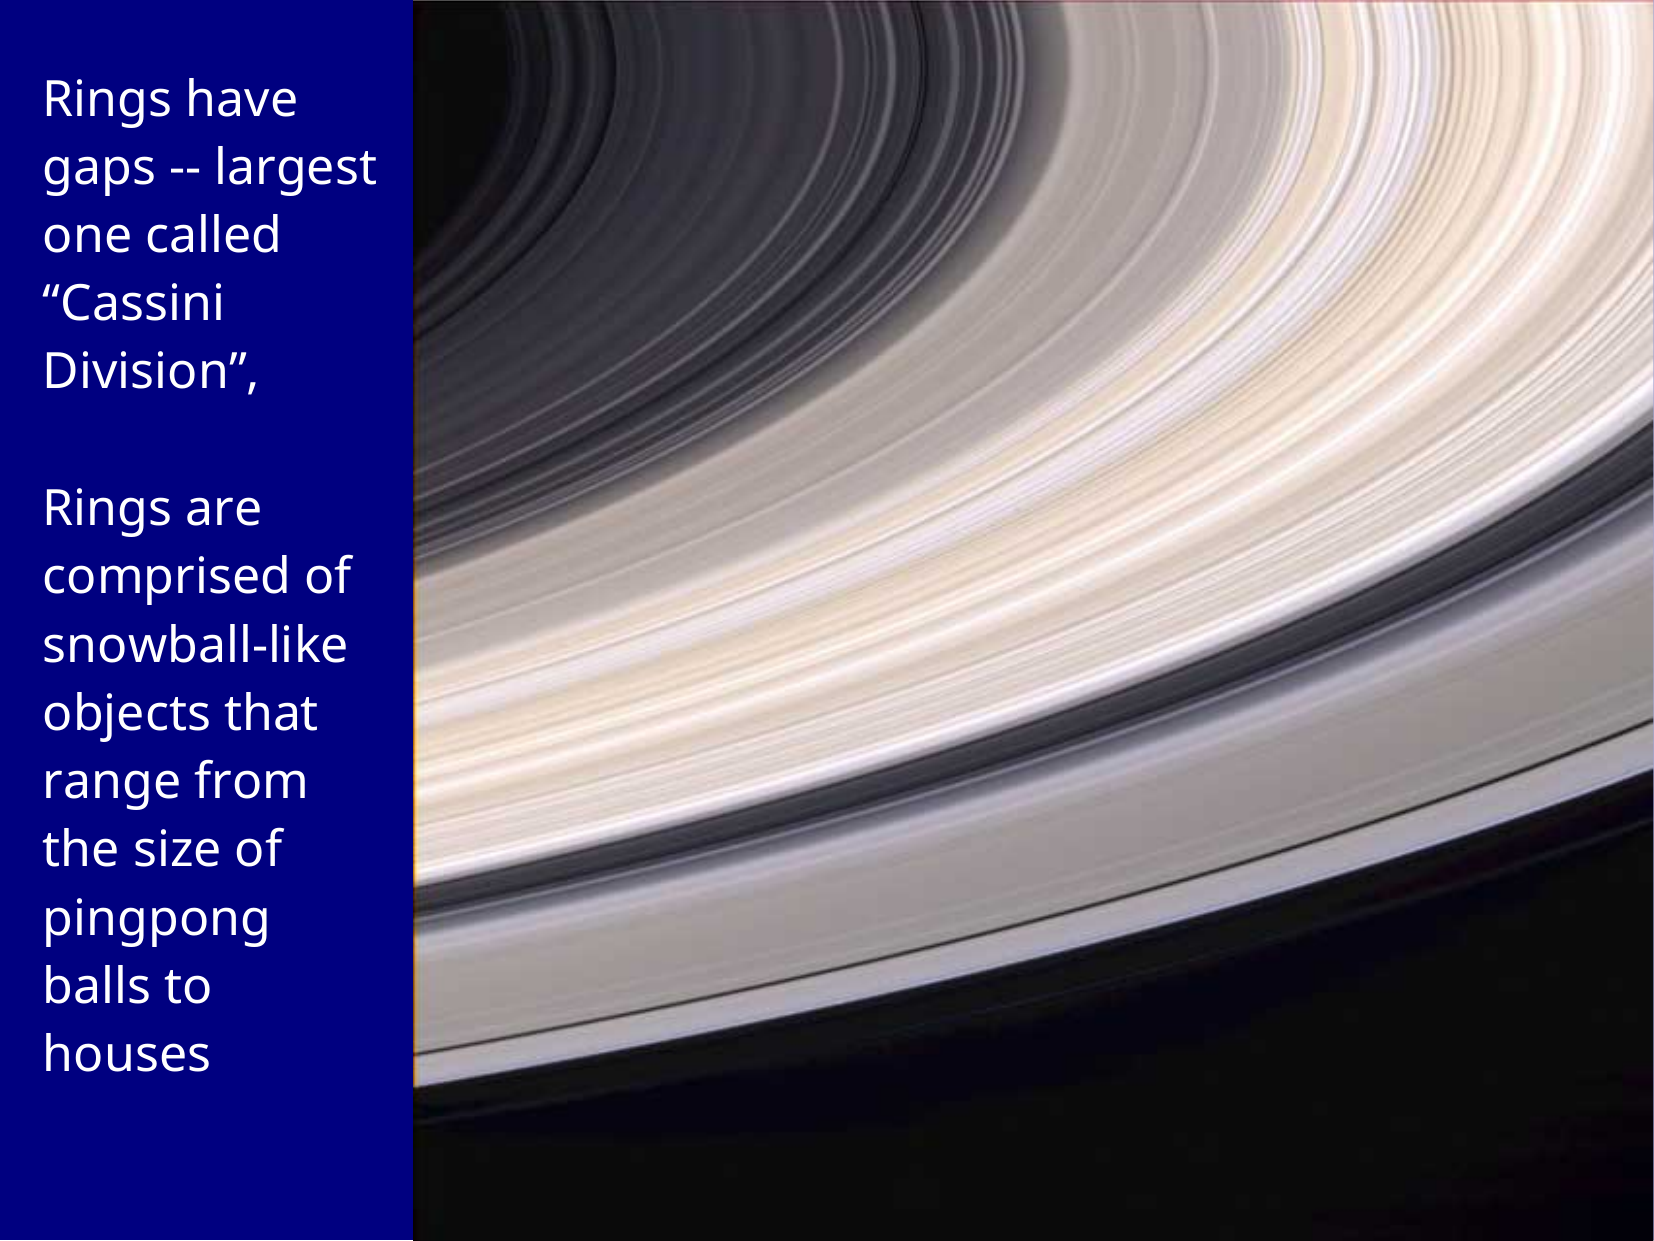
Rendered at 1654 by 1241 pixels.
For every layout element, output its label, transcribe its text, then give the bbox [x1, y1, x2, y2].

picture [413, 0, 1654, 1241]
text_box Rings have gaps -- largest one called “Cassini Division”, Rings are comprised of snowball-like objects that range from the size of pingpong balls to houses [42, 62, 383, 1114]
